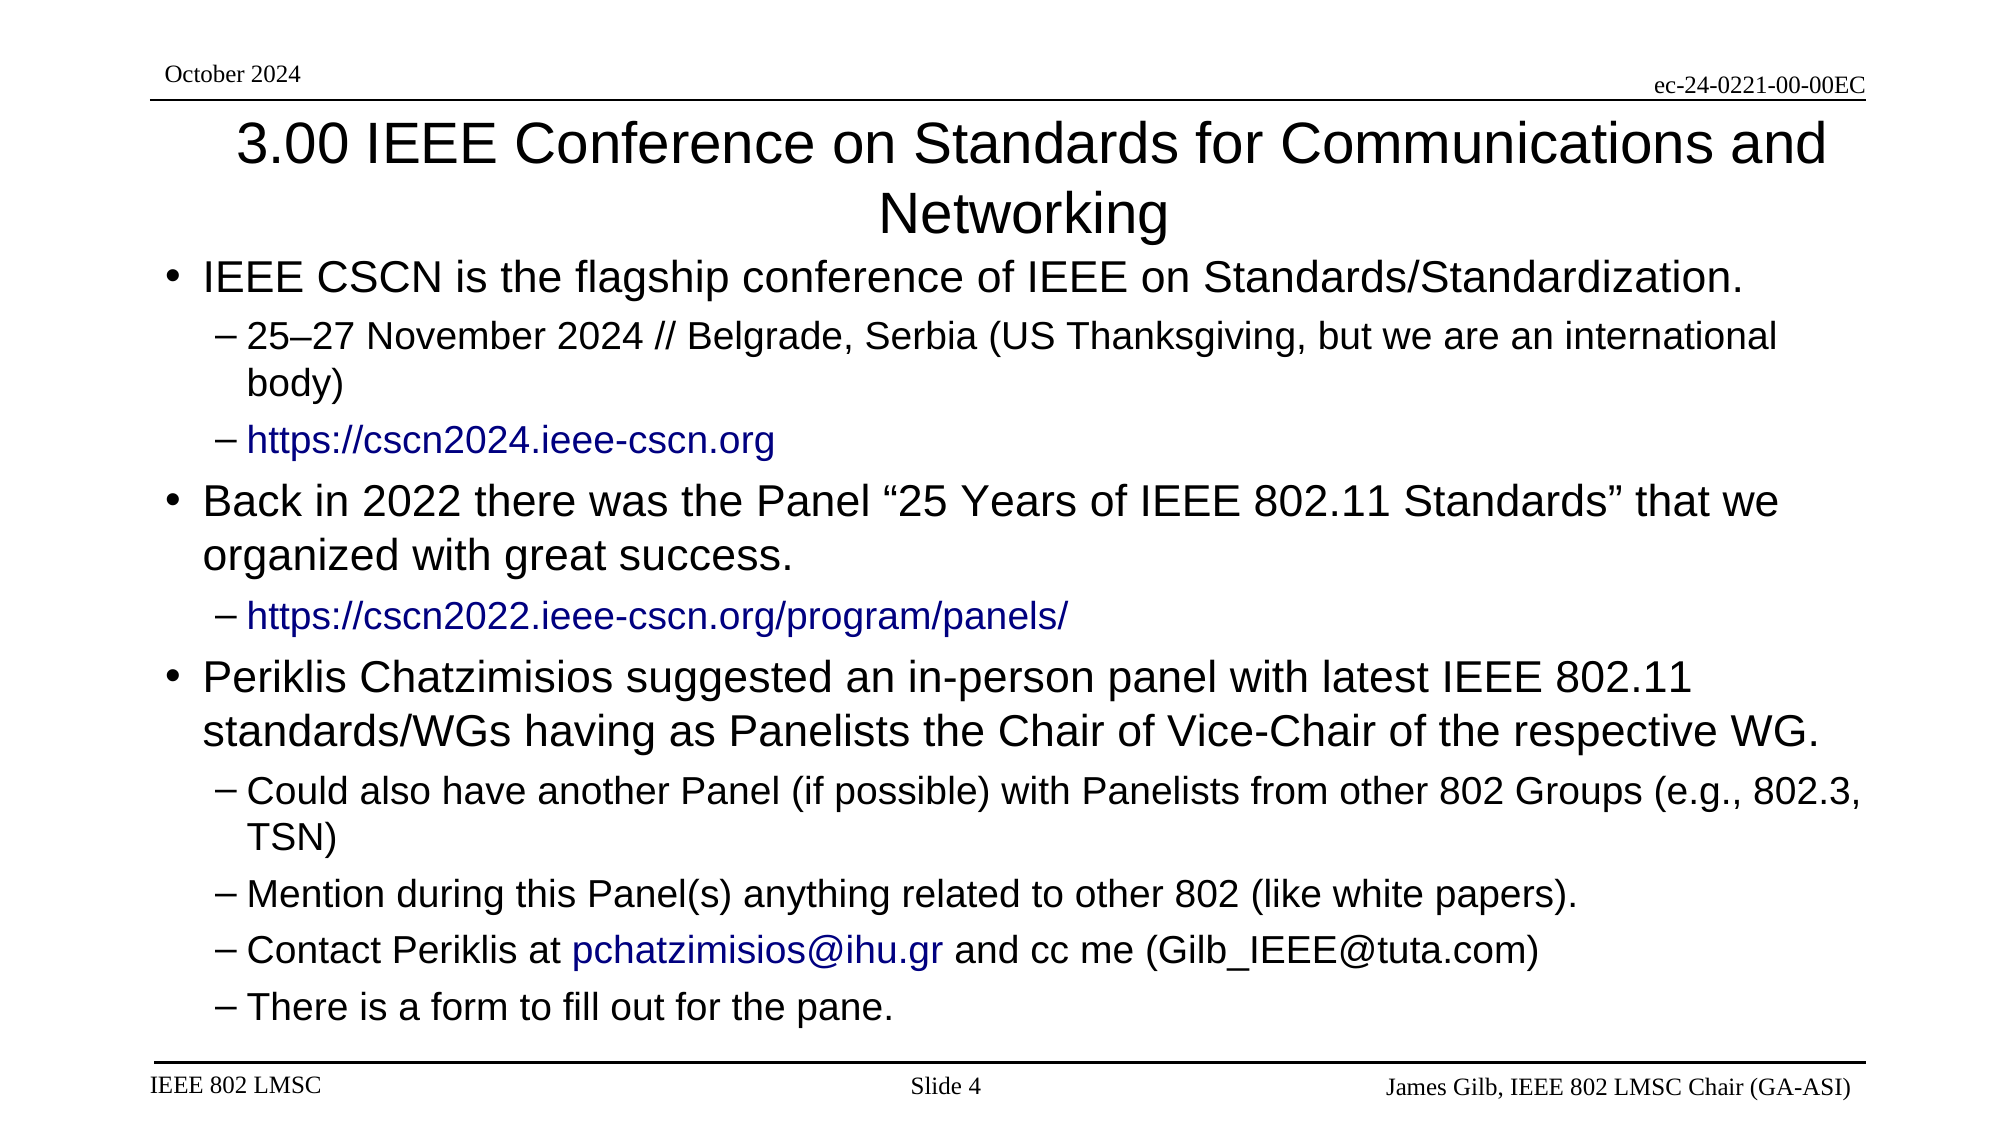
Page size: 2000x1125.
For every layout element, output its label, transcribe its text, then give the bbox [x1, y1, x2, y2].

list IEEE CSCN is the flagship conference of IEEE on Standards/Standardization. 25–27 November 2024 // Belgrade, Serbia (US Thanksgiving, but we are an international body) https://cscn2024.ieee-cscn.org Back in 2022 there was the Panel “25 Years of IEEE 802.11 Standards” that we organized with great success. https://cscn2022.ieee-cscn.org/program/panels/ Periklis Chatzimisios suggested an in-person panel with latest IEEE 802.11 standards/WGs having as Panelists the Chair of Vice-Chair of the respective WG. Could also have another Panel (if possible) with Panelists from other 802 Groups (e.g., 802.3, TSN) Mention during this Panel(s) anything related to other 802 (like white papers). Contact Periklis at pchatzimisios@ihu.gr and cc me (Gilb_IEEE@tuta.com) There is a form to fill out for the pane. [149, 239, 1900, 1051]
title 3.00 IEEE Conference on Standards for Communications and Networking [149, 97, 1900, 239]
